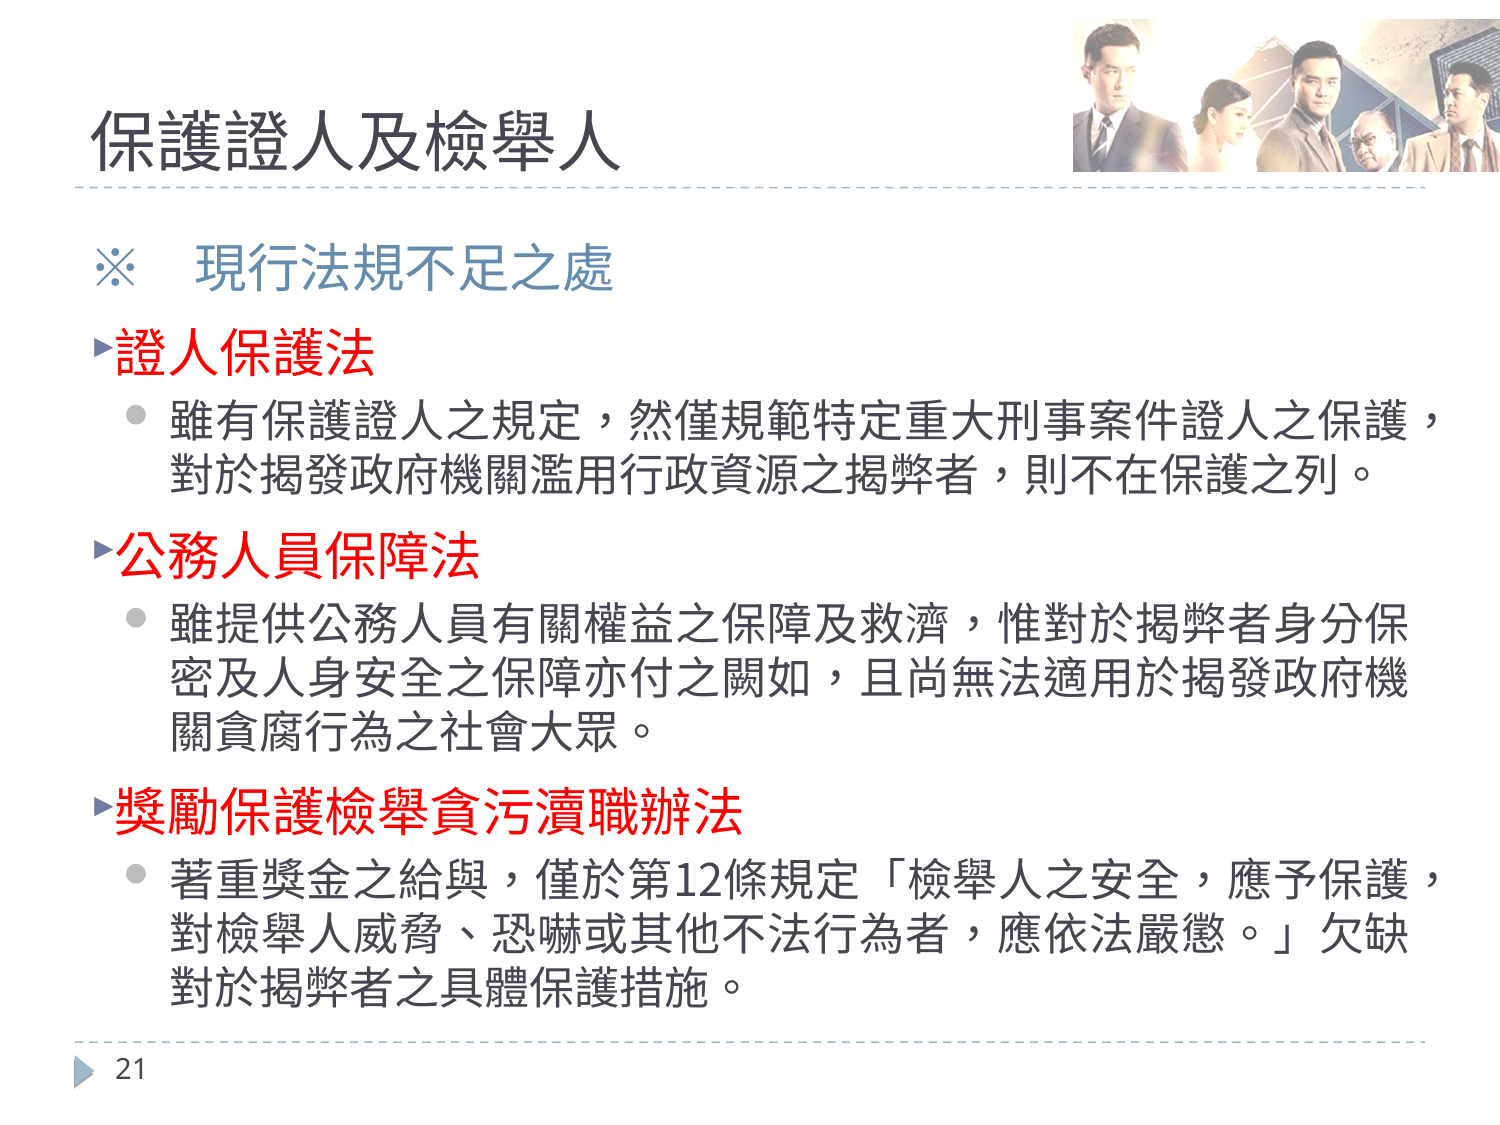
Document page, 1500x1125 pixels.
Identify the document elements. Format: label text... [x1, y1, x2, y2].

title 保護證人及檢舉人 [75, 24, 1425, 188]
slide_number <編號> [100, 1042, 426, 1103]
list ※ 現行法規不足之處 證人保護法 雖有保護證人之規定，然僅規範特定重大刑事案件證人之保護，對於揭發政府機關濫用行政資源之揭弊者，則不在保護之列。 公務人員保障法 雖提供公務人員有關權益之保障及救濟，惟對於揭弊者身分保密及人身安全之保障亦付之闕如，且尚無法適用於揭發政府機關貪腐行為之社會大眾。 獎勵保護檢舉貪污瀆職辦法 著重獎金之給與，僅於第12條規定「檢舉人之安全，應予保護，對檢舉人威脅、恐嚇或其他不法行為者，應依法嚴懲。」欠缺對於揭弊者之具體保護措施。 [75, 227, 1425, 1038]
picture [1073, 19, 1500, 172]
